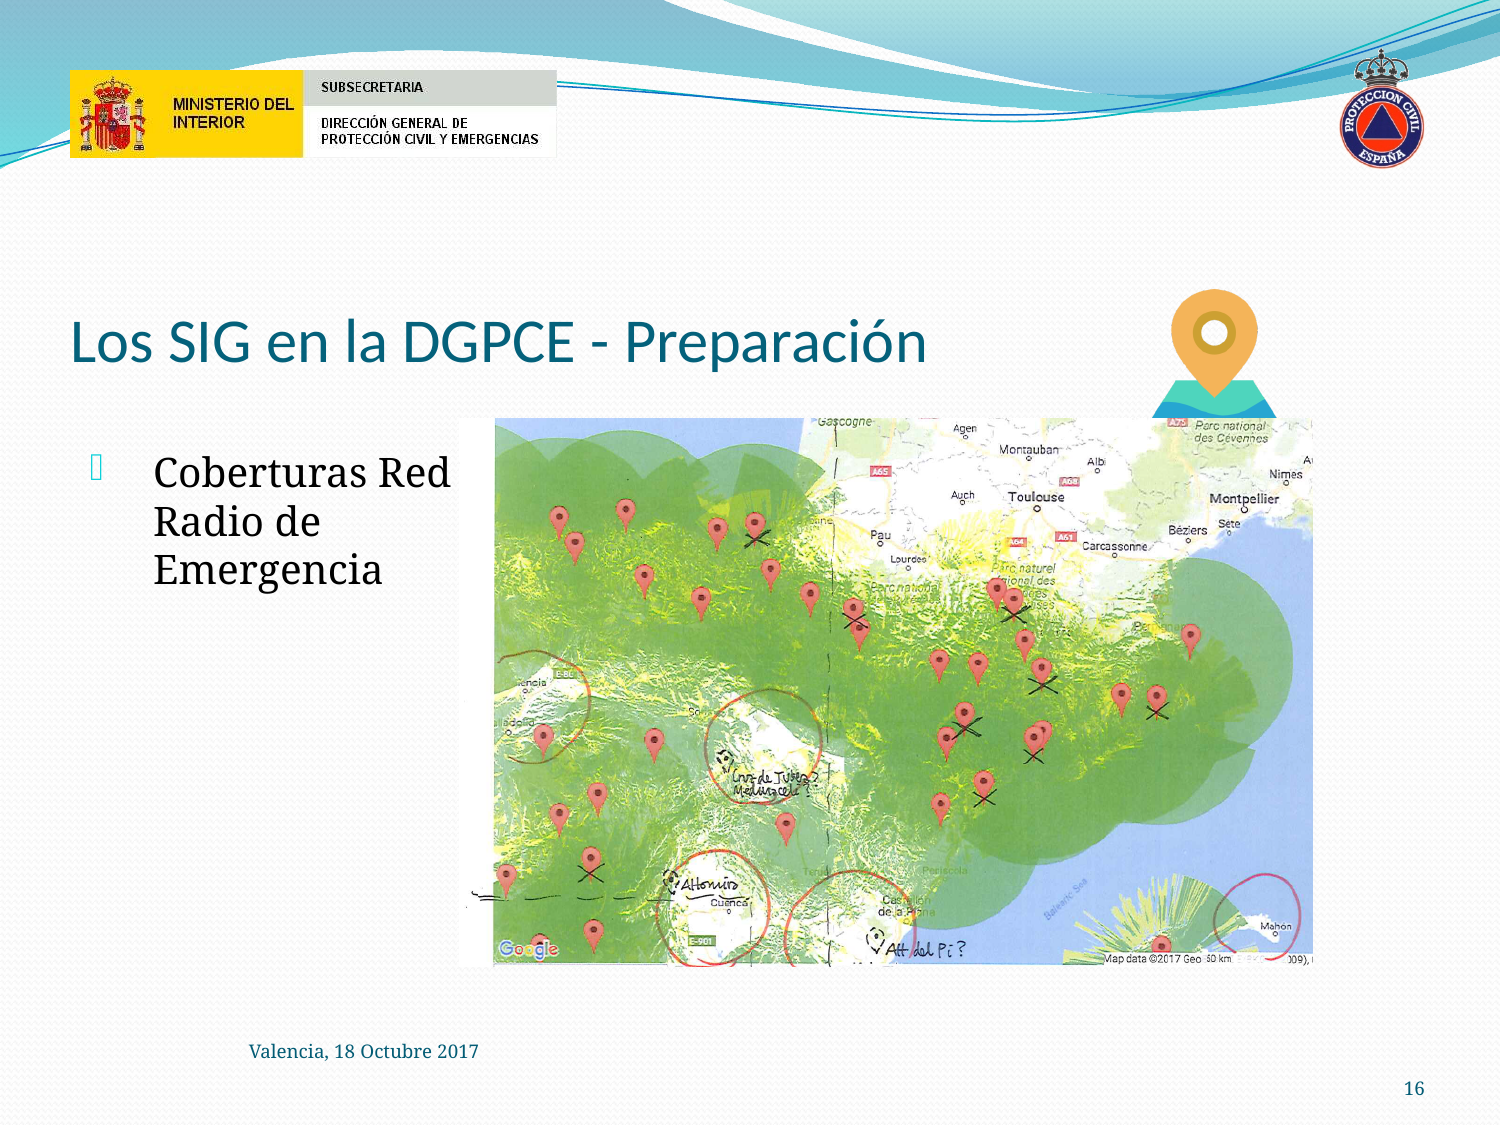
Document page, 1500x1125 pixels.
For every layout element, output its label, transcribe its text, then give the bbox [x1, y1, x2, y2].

slide_number Valencia, 18 Octubre 2017 [249, 1017, 507, 1063]
slide_number <number> [1299, 1042, 1425, 1103]
list Coberturas Red Radio de Emergencia [75, 439, 459, 919]
picture [0, 0, 1500, 1125]
picture [24, 147, 50, 156]
title Los SIG en la DGPCE - Preparación [70, 187, 1421, 375]
